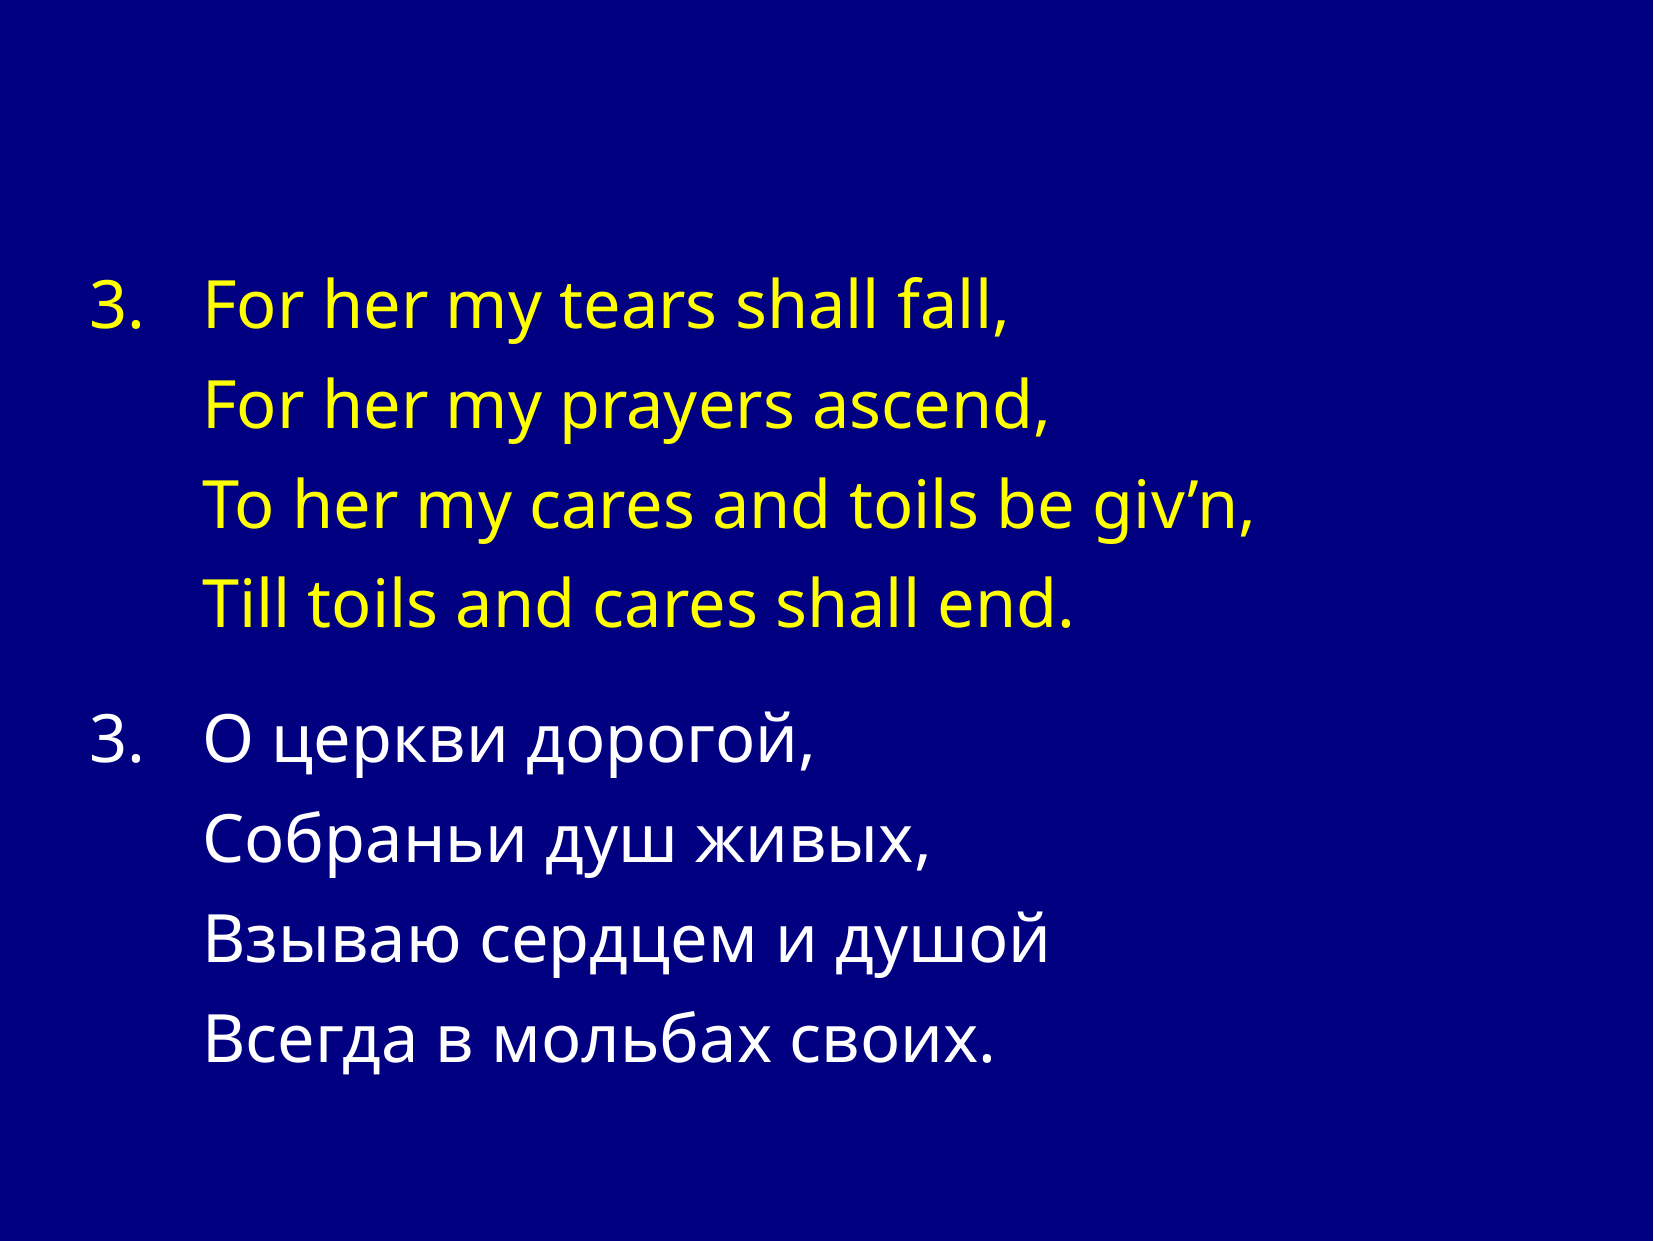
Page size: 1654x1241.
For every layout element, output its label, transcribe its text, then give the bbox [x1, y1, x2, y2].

text_box 3. О церкви дорогой, Собраньи душ живых, Взываю сердцем и душой Всегда в мольбах своих. [75, 675, 1576, 1163]
text_box 3. For her my tears shall fall, For her my prayers ascend, To her my cares and toils be giv’n, Till toils and cares shall end. [75, 150, 1576, 638]
